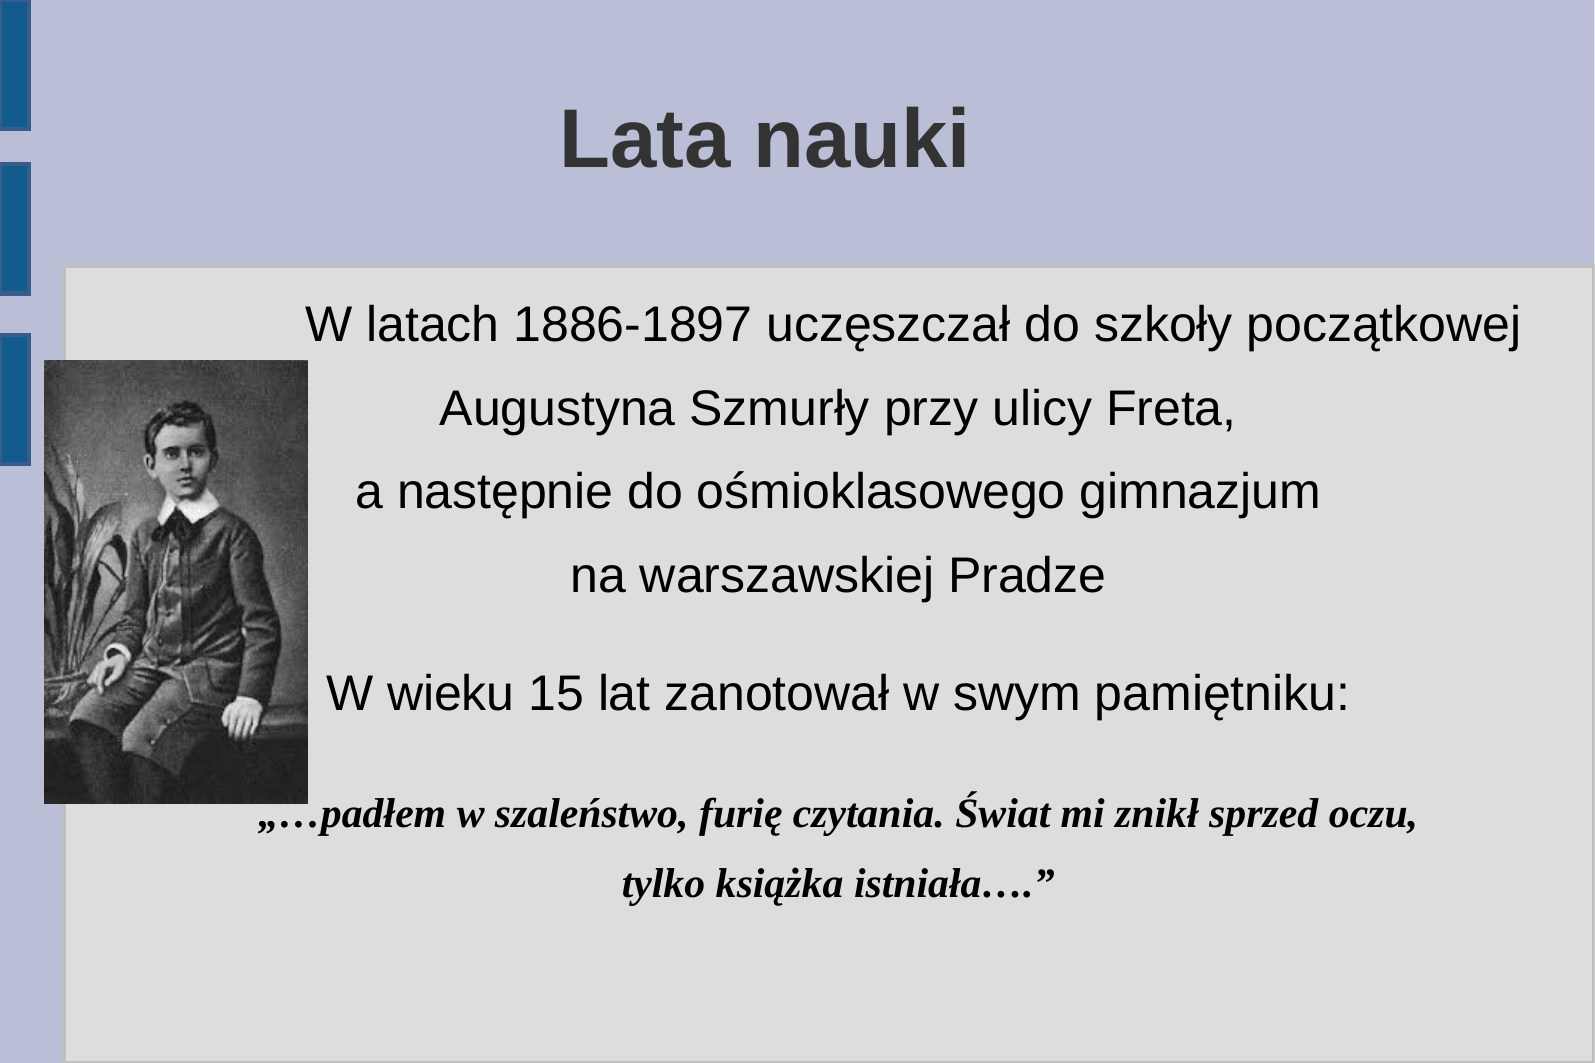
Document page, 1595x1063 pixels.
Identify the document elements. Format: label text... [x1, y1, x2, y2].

text_box Lata nauki [318, 84, 1212, 178]
picture [44, 360, 308, 804]
text_box W latach 1886-1897 uczęszczał do szkoły początkowej Augustyna Szmurły przy ulicy Freta, a następnie do ośmioklasowego gimnazjum na warszawskiej Pradze W wieku 15 lat zanotował w swym pamiętniku: „…padłem w szaleństwo, furię czytania. Świat mi znikł sprzed oczu, tylko książka istniała….” [129, 212, 1548, 938]
